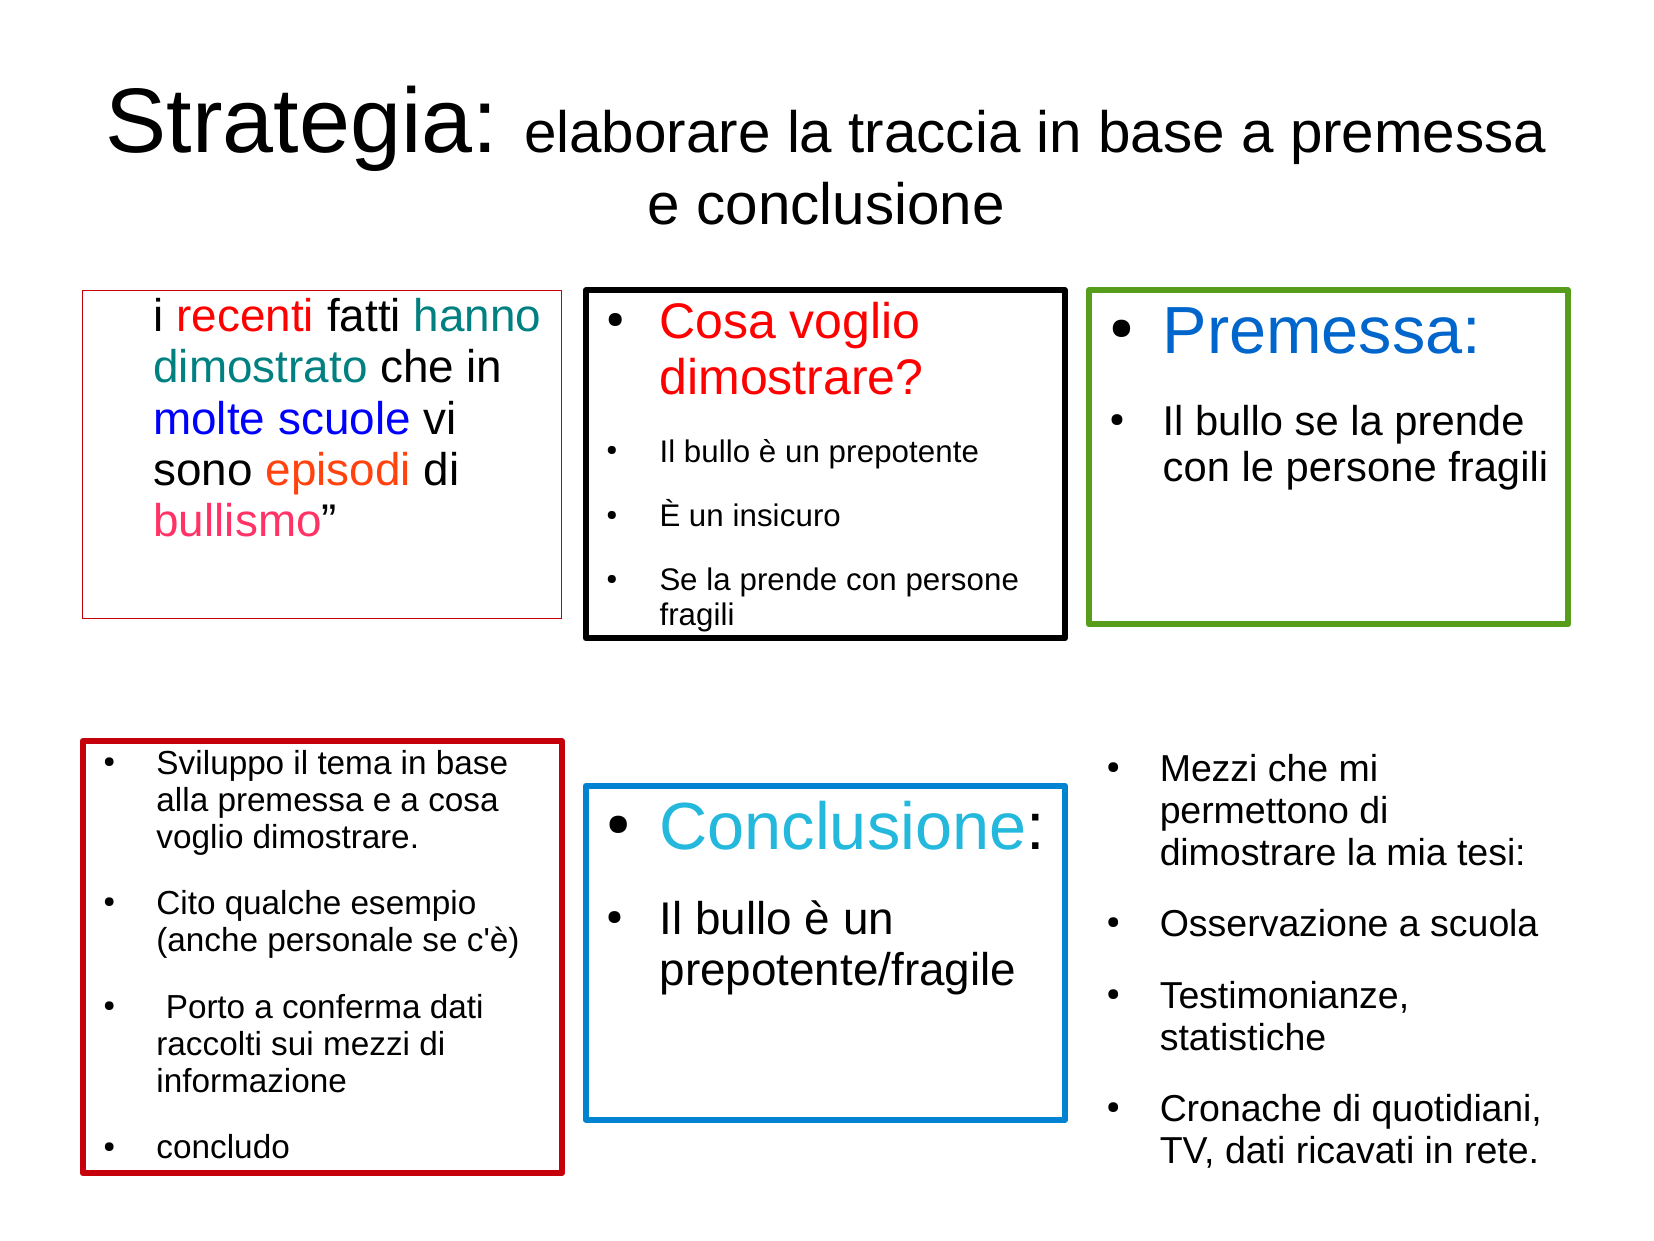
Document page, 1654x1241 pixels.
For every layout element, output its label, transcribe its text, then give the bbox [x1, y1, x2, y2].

list Conclusione: Il bullo è un prepotente/fragile [585, 785, 1065, 1120]
list Mezzi che mi permettono di dimostrare la mia tesi: Osservazione a scuola Testimonianze, statistiche Cronache di quotidiani, TV, dati ricavati in rete. [1088, 747, 1569, 1172]
list i recenti fatti hanno dimostrato che in molte scuole vi sono episodi di bullismo” [82, 290, 562, 619]
list Premessa: Il bullo se la prende con le persone fragili [1088, 290, 1569, 625]
list Sviluppo il tema in base alla premessa e a cosa voglio dimostrare. Cito qualche esempio (anche personale se c'è) Porto a conferma dati raccolti sui mezzi di informazione concludo [82, 741, 562, 1174]
list Cosa voglio dimostrare? Il bullo è un prepotente È un insicuro Se la prende con persone fragili [585, 290, 1065, 639]
title Strategia: elaborare la traccia in base a premessa e conclusione [82, 49, 1571, 257]
